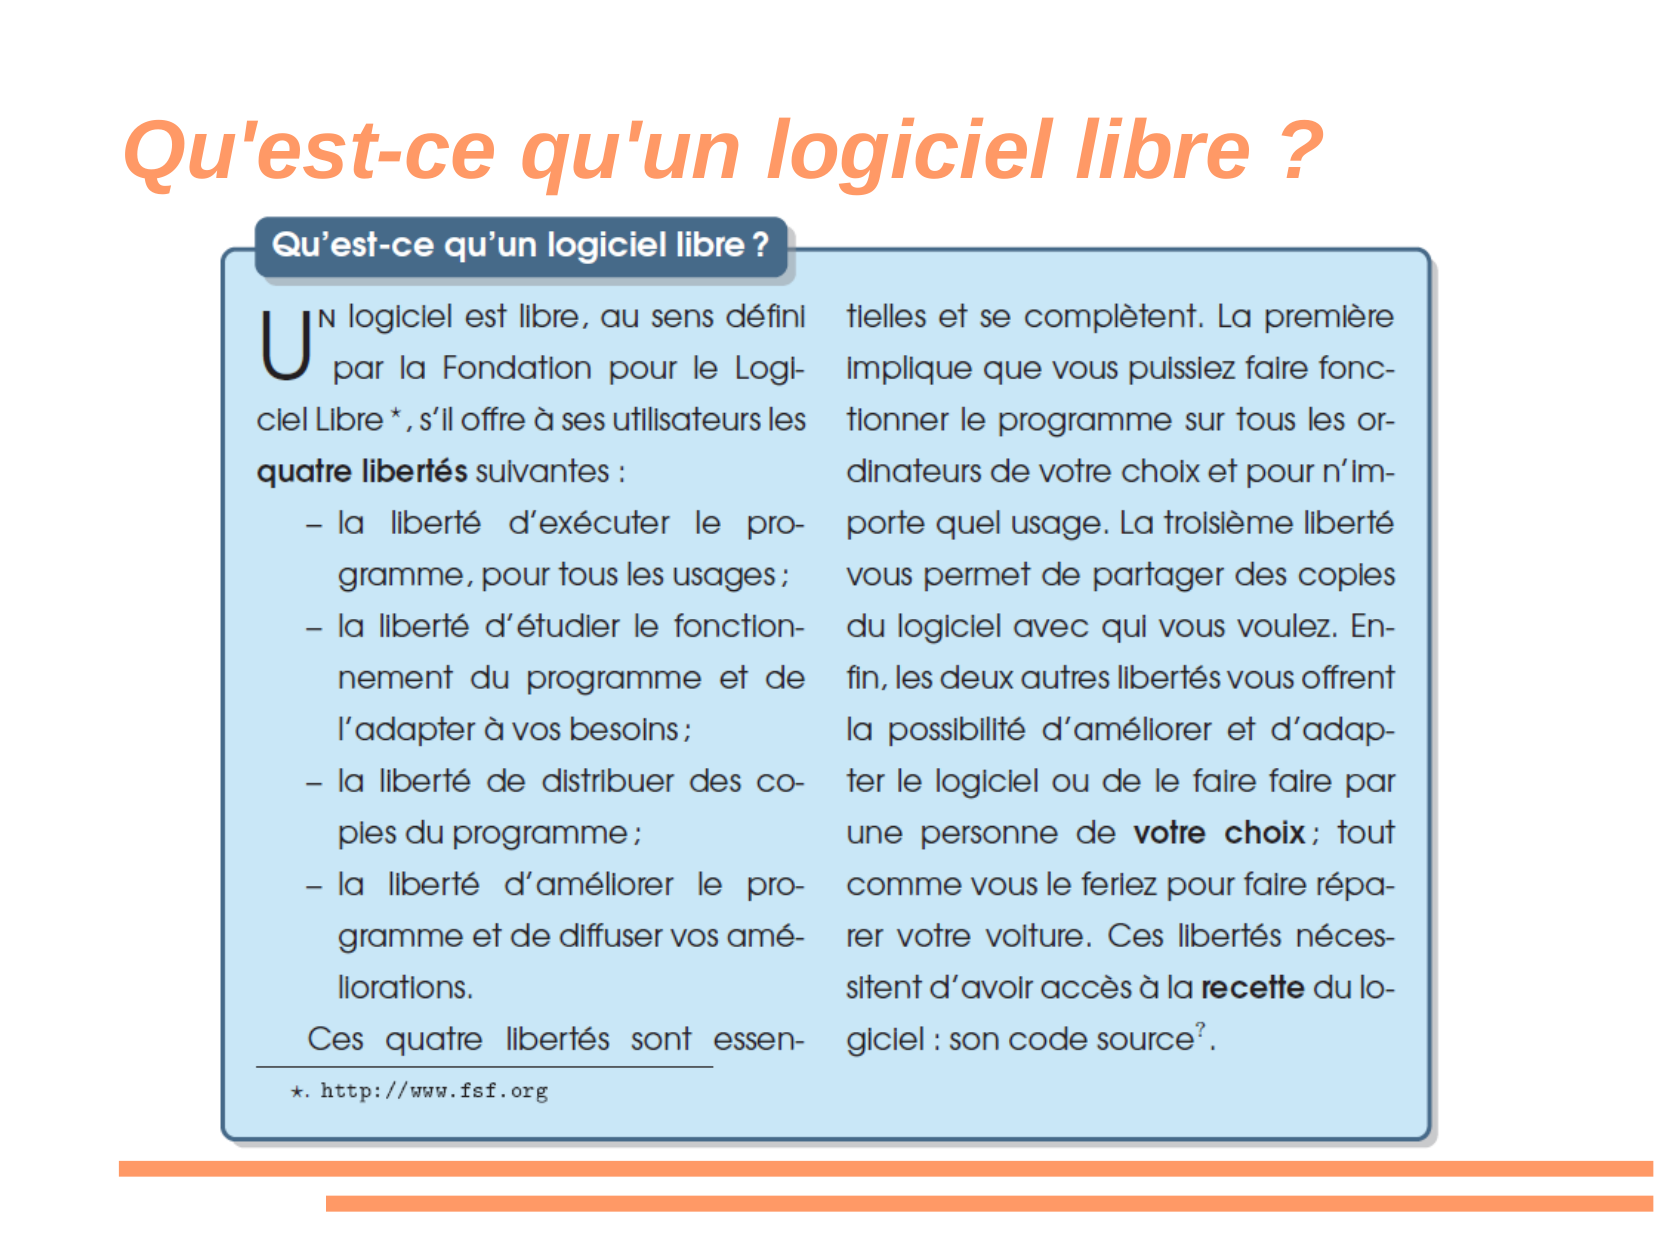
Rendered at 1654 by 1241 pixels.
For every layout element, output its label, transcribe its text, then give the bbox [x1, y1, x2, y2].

picture [206, 205, 1446, 1152]
title Qu'est-ce qu'un logiciel libre ? [121, 46, 1534, 254]
